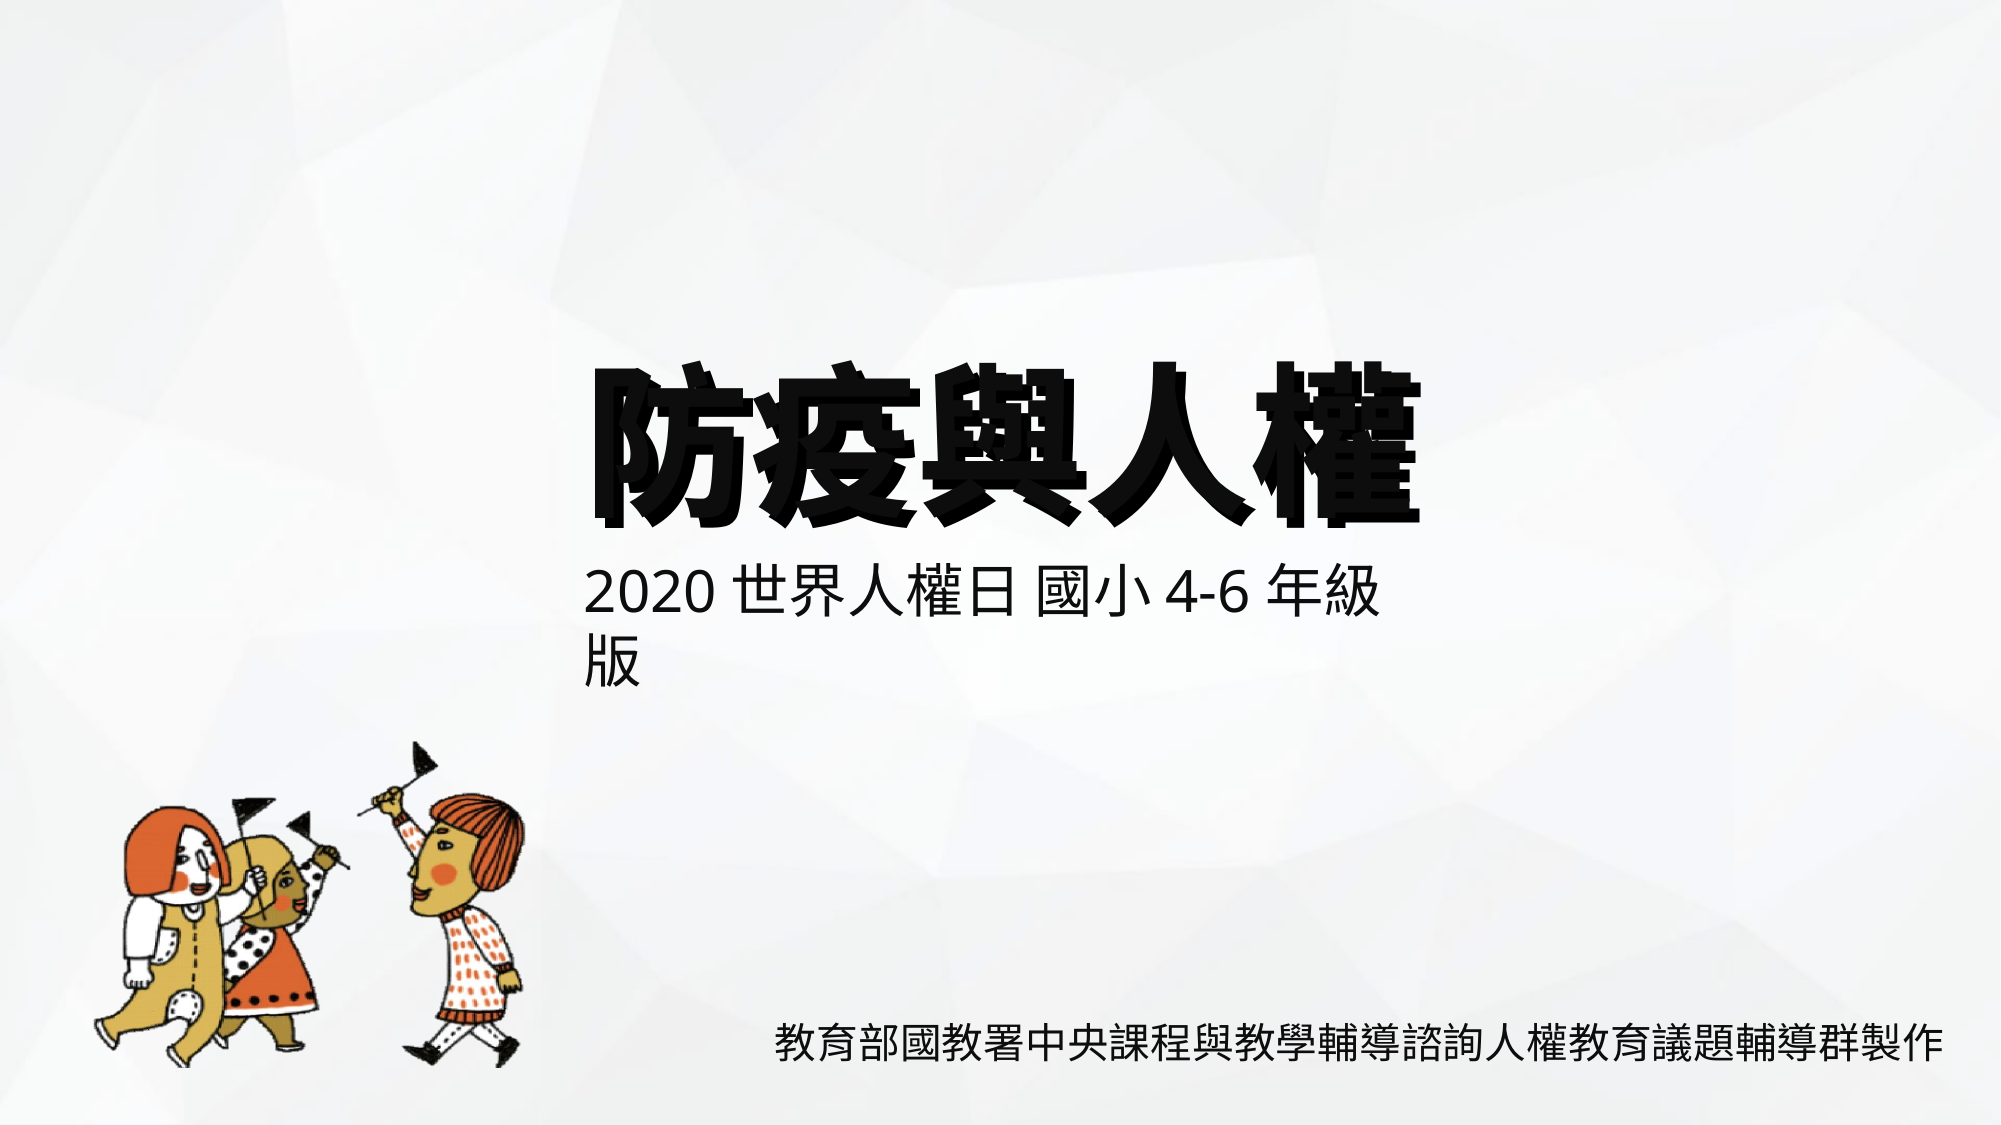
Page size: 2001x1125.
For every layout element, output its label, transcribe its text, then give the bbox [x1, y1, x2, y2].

picture [90, 740, 532, 1083]
text_box 防疫與人權 [412, 329, 1588, 547]
text_box 2020世界人權日 國小4-6年級版 [568, 546, 1432, 633]
text_box 教育部國教署中央課程與教學輔導諮詢人權教育議題輔導群製作 [759, 1009, 1981, 1083]
